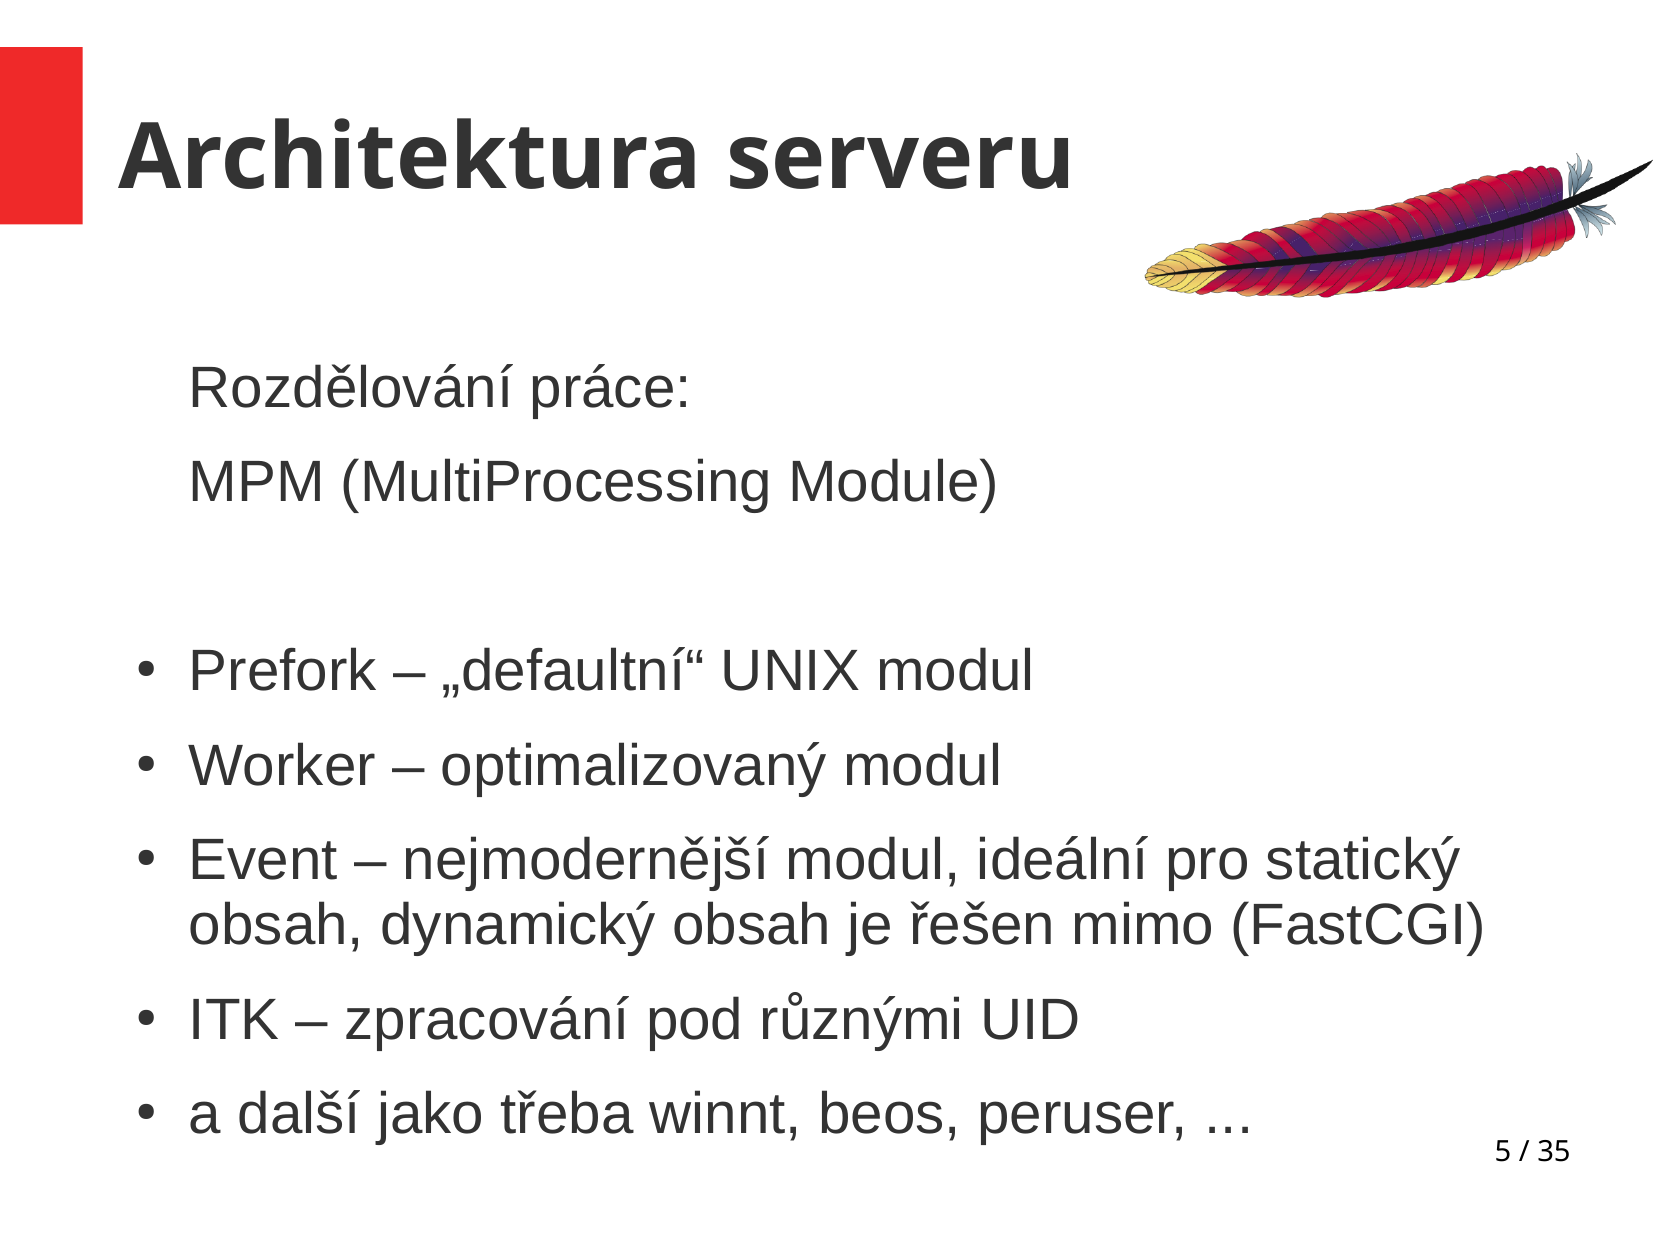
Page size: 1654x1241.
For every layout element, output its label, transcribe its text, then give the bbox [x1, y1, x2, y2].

list Rozdělování práce: MPM (MultiProcessing Module) Prefork – „defaultní“ UNIX modul Worker – optimalizovaný modul Event – nejmodernější modul, ideální pro statický obsah, dynamický obsah je řešen mimo (FastCGI) ITK – zpracování pod různými UID a další jako třeba winnt, beos, peruser, ... [118, 354, 1536, 1074]
picture [1144, 153, 1654, 298]
title Architektura serveru [118, 49, 1571, 257]
